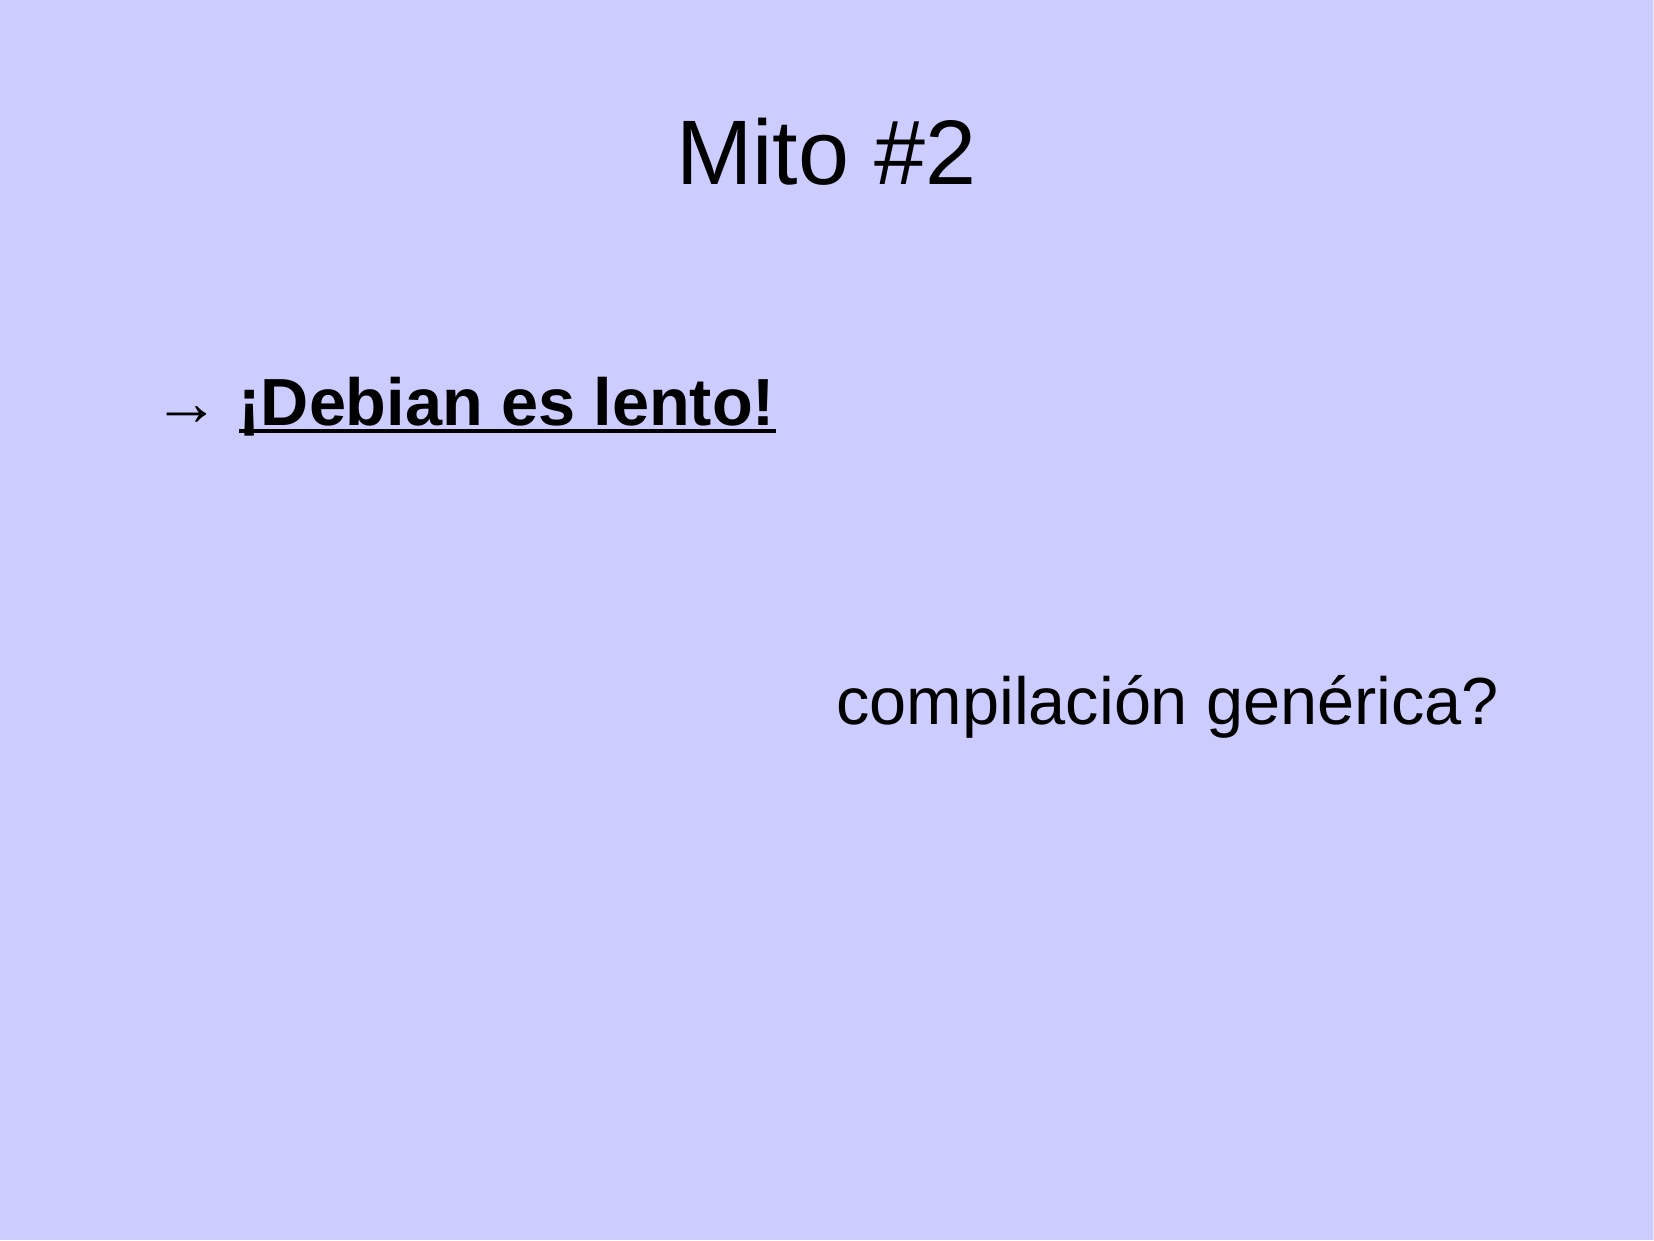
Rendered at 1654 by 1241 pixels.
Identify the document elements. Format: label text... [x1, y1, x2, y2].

list → ¡Debian es lento! compilación genérica? [82, 290, 1571, 1010]
title Mito #2 [82, 49, 1571, 257]
